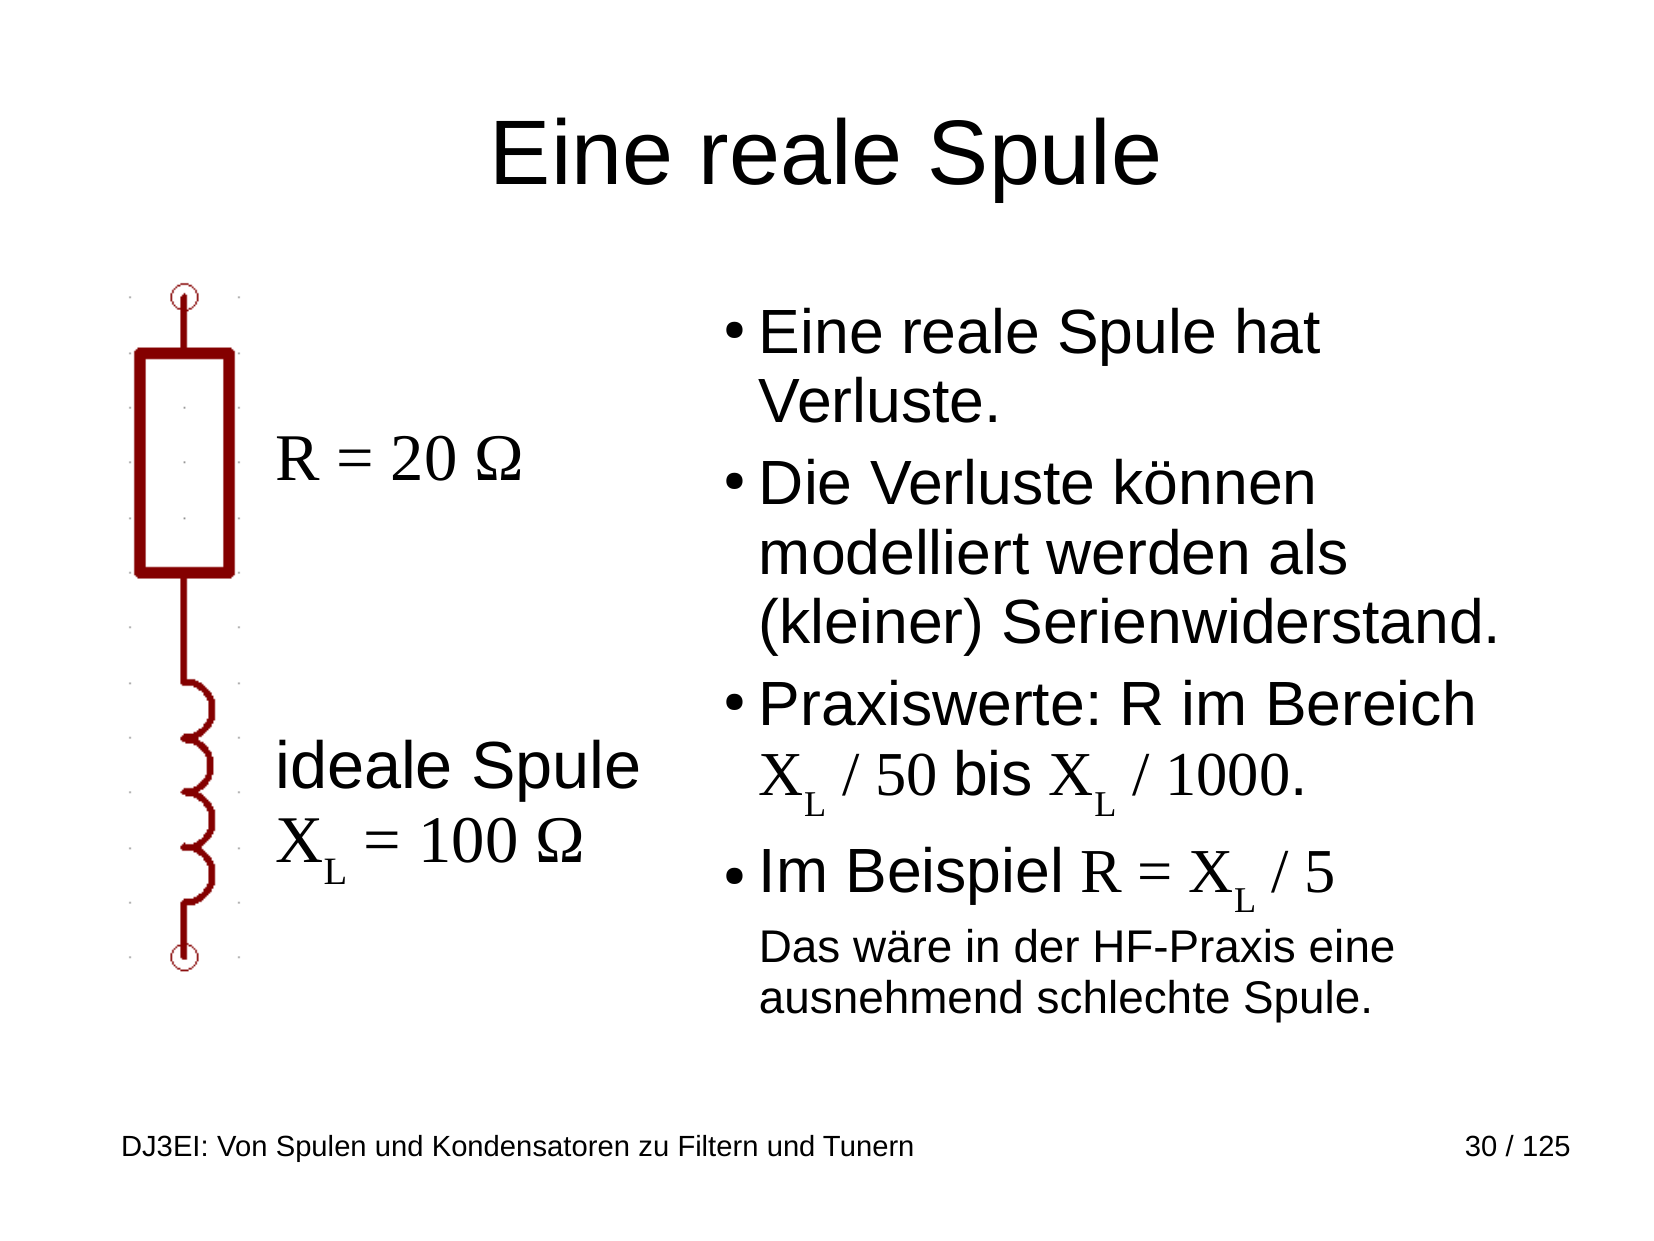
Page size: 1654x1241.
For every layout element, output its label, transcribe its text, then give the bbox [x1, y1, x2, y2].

picture [118, 272, 250, 993]
text_box ideale Spule XL = 100 Ω [260, 720, 657, 900]
text_box R = 20 Ω [260, 413, 569, 520]
title Eine reale Spule [82, 49, 1571, 257]
text_box Eine reale Spule hat Verluste. Die Verluste können modelliert werden als (kleiner) Serienwiderstand. Praxiswerte: R im Bereich XL / 50 bis XL / 1000. Im Beispiel R = XL / 5 Das wäre in der HF-Praxis eine ausnehmend schlechte Spule. [708, 289, 1571, 1061]
